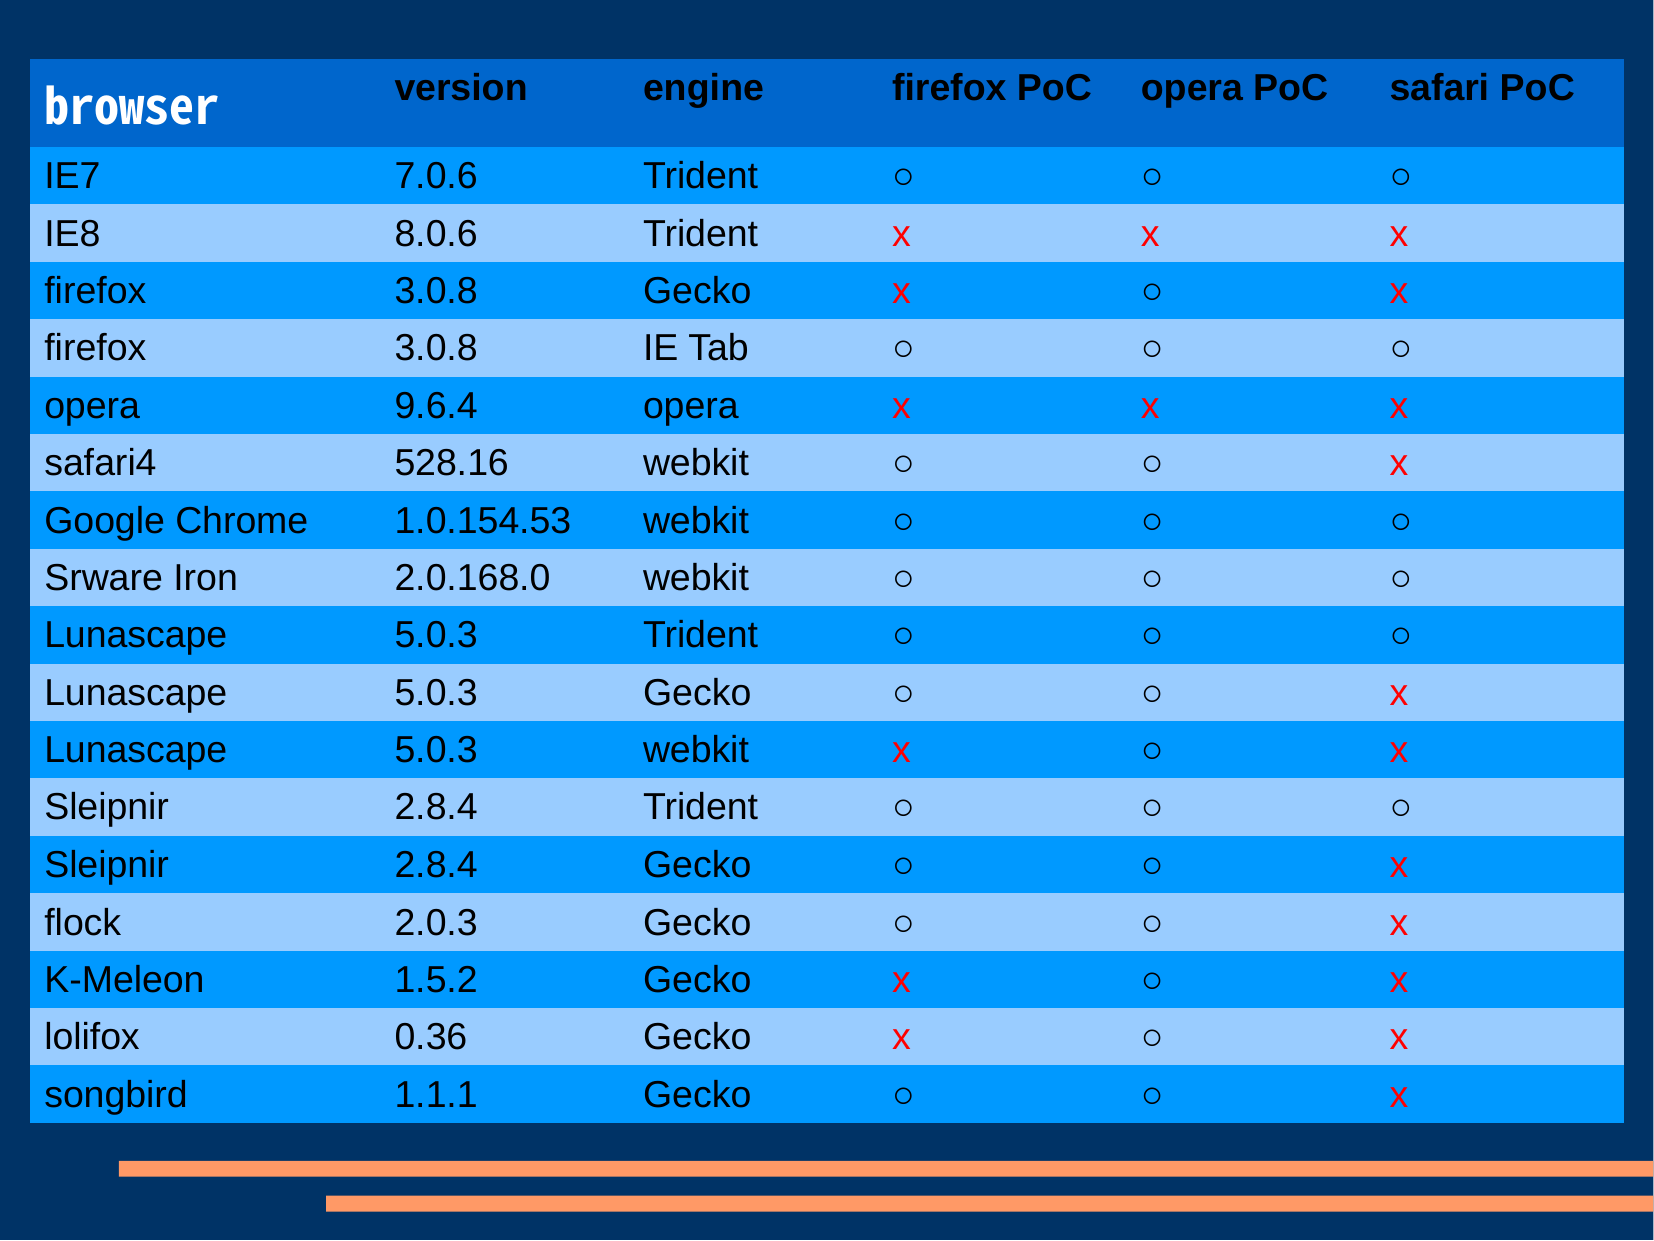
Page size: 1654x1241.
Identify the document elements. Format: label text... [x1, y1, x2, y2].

table_cell x [1375, 1008, 1624, 1065]
table_cell opera [30, 377, 380, 434]
table_cell 5.0.3 [380, 721, 628, 778]
table_cell 5.0.3 [380, 664, 628, 721]
table_cell ○ [877, 836, 1126, 893]
table_cell IE8 [30, 204, 380, 262]
table_cell x [1126, 377, 1375, 434]
table_cell Trident [628, 778, 877, 836]
table_cell x [877, 377, 1126, 434]
table_cell webkit [628, 434, 877, 491]
table_cell flock [30, 893, 380, 951]
table_cell x [1375, 951, 1624, 1008]
table_cell 2.0.168.0 [380, 549, 628, 606]
table_cell 9.6.4 [380, 377, 628, 434]
table_cell Gecko [628, 893, 877, 951]
table_cell IE7 [30, 147, 380, 204]
table_cell webkit [628, 721, 877, 778]
table_cell 3.0.8 [380, 319, 628, 377]
table_cell firefox [30, 262, 380, 319]
table_cell x [1126, 204, 1375, 262]
table_cell x [1375, 664, 1624, 721]
table_cell ○ [1126, 778, 1375, 836]
table_cell ○ [1126, 1008, 1375, 1065]
table_header opera PoC [1126, 59, 1375, 147]
table_cell x [877, 204, 1126, 262]
table_cell x [877, 1008, 1126, 1065]
table_cell ○ [1375, 549, 1624, 606]
table_cell Sleipnir [30, 778, 380, 836]
table_cell 8.0.6 [380, 204, 628, 262]
table_cell opera [628, 377, 877, 434]
table_cell 5.0.3 [380, 606, 628, 664]
table_cell ○ [1126, 664, 1375, 721]
table_cell ○ [877, 1065, 1126, 1123]
table_cell x [1375, 836, 1624, 893]
table_cell 1.1.1 [380, 1065, 628, 1123]
table_cell x [877, 262, 1126, 319]
table_cell ○ [1126, 893, 1375, 951]
table_cell ○ [877, 893, 1126, 951]
table_cell ○ [877, 778, 1126, 836]
table_header version [380, 59, 628, 147]
table_cell ○ [1126, 262, 1375, 319]
table_cell x [1375, 721, 1624, 778]
table_cell ○ [1126, 836, 1375, 893]
table_cell ○ [877, 549, 1126, 606]
table_cell Gecko [628, 1008, 877, 1065]
table_cell ○ [1126, 434, 1375, 491]
table_cell ○ [877, 491, 1126, 549]
table_cell ○ [877, 147, 1126, 204]
table_cell 7.0.6 [380, 147, 628, 204]
table_cell ○ [1126, 491, 1375, 549]
table_cell Lunascape [30, 664, 380, 721]
table_cell ○ [877, 434, 1126, 491]
table_cell x [1375, 204, 1624, 262]
table_cell ○ [1375, 319, 1624, 377]
table_cell Gecko [628, 664, 877, 721]
table_cell Trident [628, 204, 877, 262]
table_cell ○ [1126, 319, 1375, 377]
table_cell x [877, 721, 1126, 778]
table_cell Gecko [628, 951, 877, 1008]
table_cell ○ [1126, 549, 1375, 606]
table_cell 1.5.2 [380, 951, 628, 1008]
table_cell webkit [628, 549, 877, 606]
table_cell webkit [628, 491, 877, 549]
table_cell x [1375, 262, 1624, 319]
table_cell Lunascape [30, 721, 380, 778]
table_cell 0.36 [380, 1008, 628, 1065]
table_cell ○ [1126, 606, 1375, 664]
table_cell Google Chrome [30, 491, 380, 549]
table_cell ○ [1375, 606, 1624, 664]
table_cell safari4 [30, 434, 380, 491]
table_header firefox PoC [877, 59, 1126, 147]
table_cell Gecko [628, 1065, 877, 1123]
table_cell x [1375, 893, 1624, 951]
table_cell ○ [1126, 951, 1375, 1008]
table_cell songbird [30, 1065, 380, 1123]
table_cell x [1375, 1065, 1624, 1123]
table_cell lolifox [30, 1008, 380, 1065]
table_cell 3.0.8 [380, 262, 628, 319]
table_cell ○ [1126, 721, 1375, 778]
table_header safari PoC [1375, 59, 1624, 147]
table_cell Trident [628, 147, 877, 204]
table_cell 2.8.4 [380, 778, 628, 836]
table_cell ○ [877, 606, 1126, 664]
table_cell Trident [628, 606, 877, 664]
table_header engine [628, 59, 877, 147]
table_cell x [1375, 377, 1624, 434]
table_cell 2.8.4 [380, 836, 628, 893]
table_cell ○ [1375, 491, 1624, 549]
table_cell ○ [1375, 778, 1624, 836]
table_cell IE Tab [628, 319, 877, 377]
table_cell x [877, 951, 1126, 1008]
table_cell ○ [1126, 147, 1375, 204]
table_cell Gecko [628, 836, 877, 893]
table_cell 528.16 [380, 434, 628, 491]
table_header browser [30, 59, 380, 147]
table_cell 1.0.154.53 [380, 491, 628, 549]
table_cell Sleipnir [30, 836, 380, 893]
table_cell Gecko [628, 262, 877, 319]
table_cell ○ [1375, 147, 1624, 204]
table_cell K-Meleon [30, 951, 380, 1008]
table_cell Srware Iron [30, 549, 380, 606]
table_cell 2.0.3 [380, 893, 628, 951]
table_cell Lunascape [30, 606, 380, 664]
table_cell firefox [30, 319, 380, 377]
table_cell ○ [1126, 1065, 1375, 1123]
table_cell ○ [877, 664, 1126, 721]
table_cell x [1375, 434, 1624, 491]
table_cell ○ [877, 319, 1126, 377]
